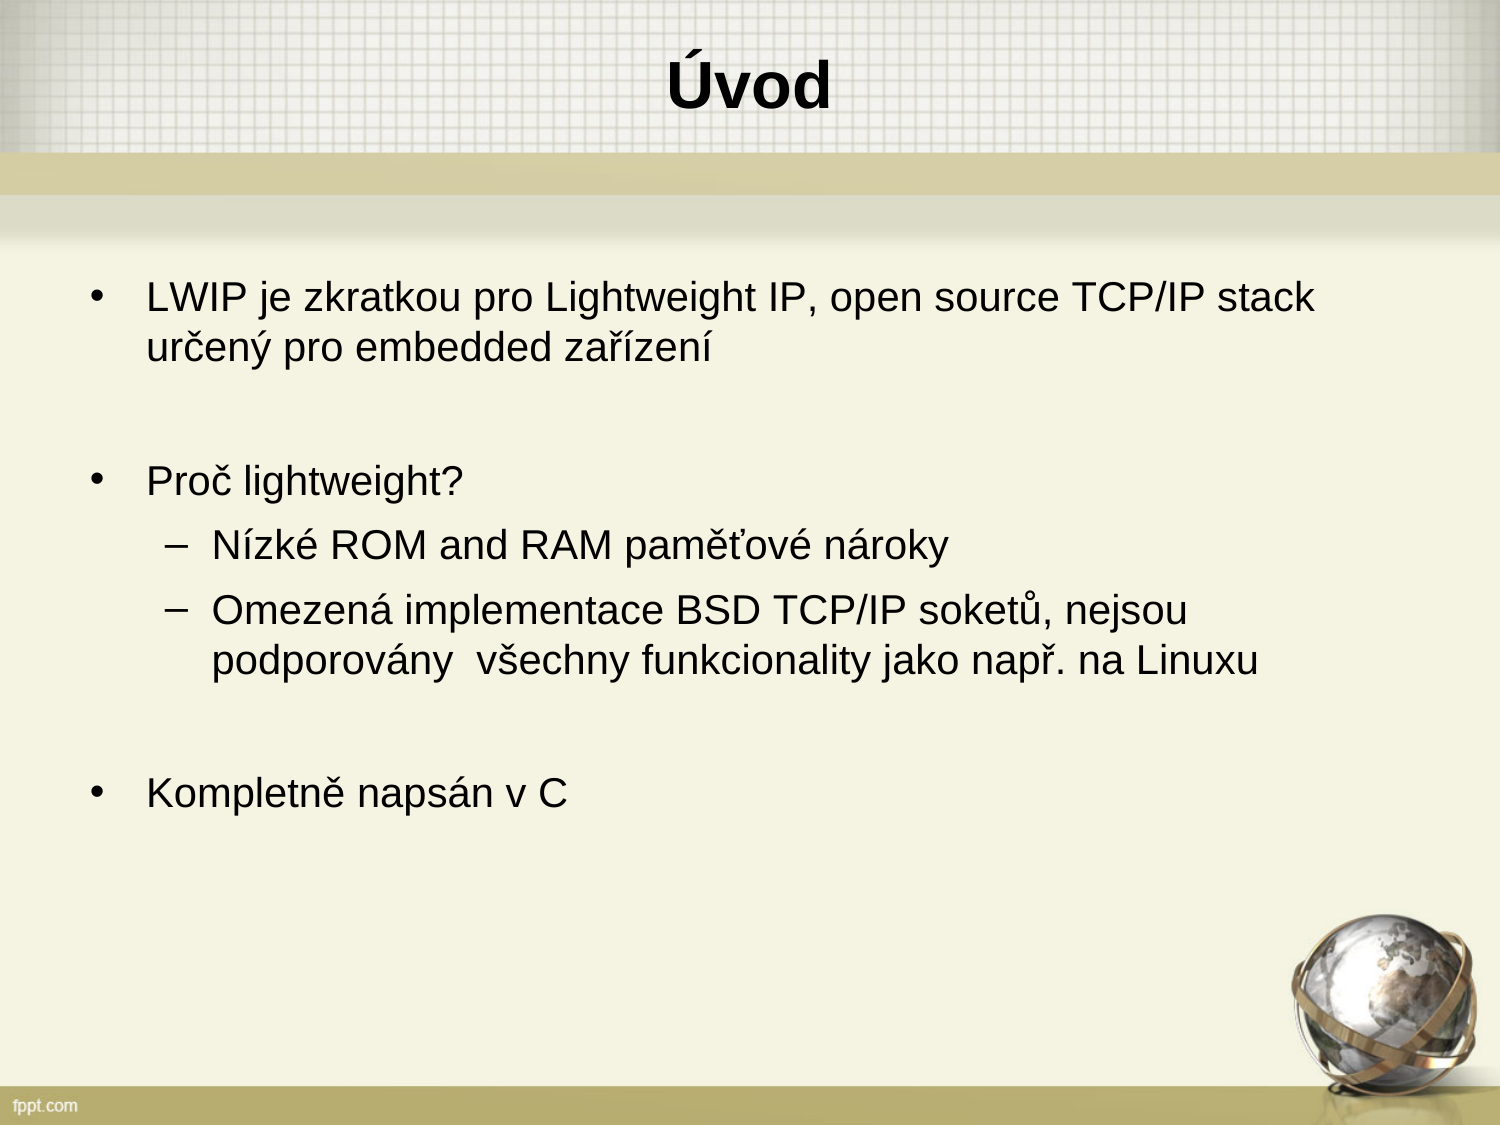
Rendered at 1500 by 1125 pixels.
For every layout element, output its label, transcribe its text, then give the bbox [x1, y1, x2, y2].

title Úvod [75, 21, 1426, 142]
picture [0, 0, 1500, 1125]
list LWIP je zkratkou pro Lightweight IP, open source TCP/IP stack určený pro embedded zařízení Proč lightweight? Nízké ROM and RAM paměťové nároky Omezená implementace BSD TCP/IP soketů, nejsou podporovány všechny funkcionality jako např. na Linuxu Kompletně napsán v C [75, 262, 1426, 1081]
